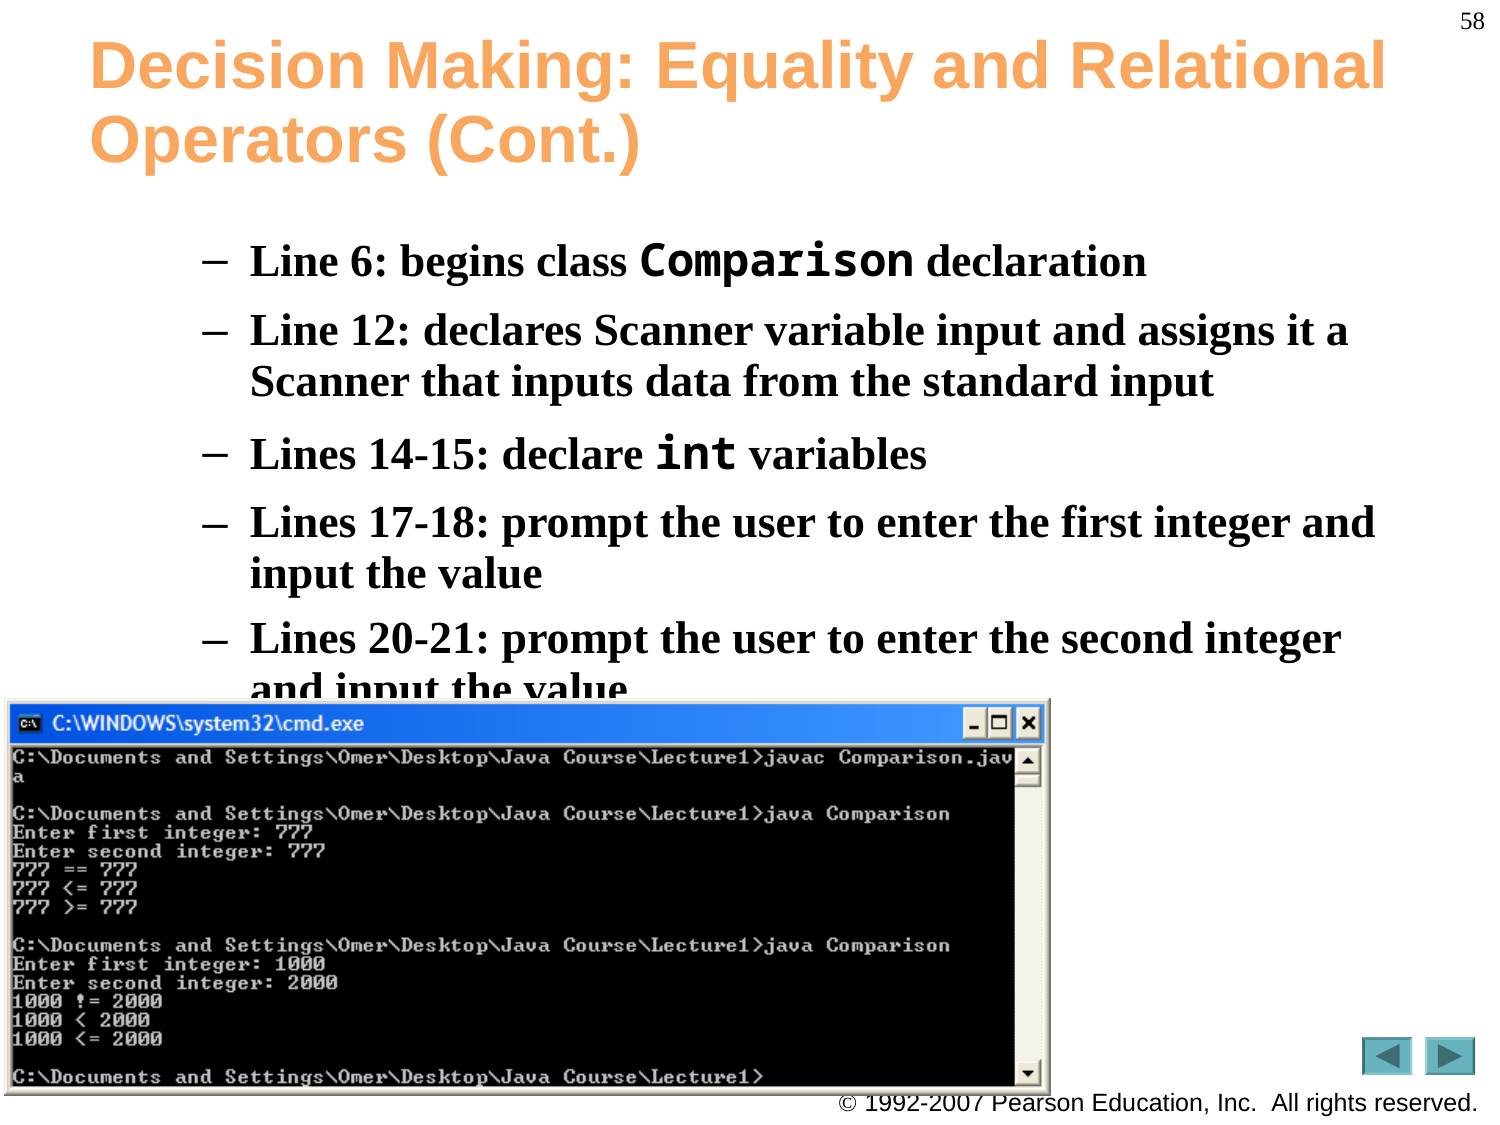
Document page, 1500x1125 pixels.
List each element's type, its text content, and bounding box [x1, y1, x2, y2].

title Decision Making: Equality and Relational Operators (Cont.) [75, 12, 1426, 201]
list Line 6: begins class Comparison declaration Line 12: declares Scanner variable input and assigns it a Scanner that inputs data from the standard input Lines 14-15: declare int variables Lines 17-18: prompt the user to enter the first integer and input the value Lines 20-21: prompt the user to enter the second integer and input the value [112, 220, 1425, 963]
picture [4, 698, 1051, 1096]
